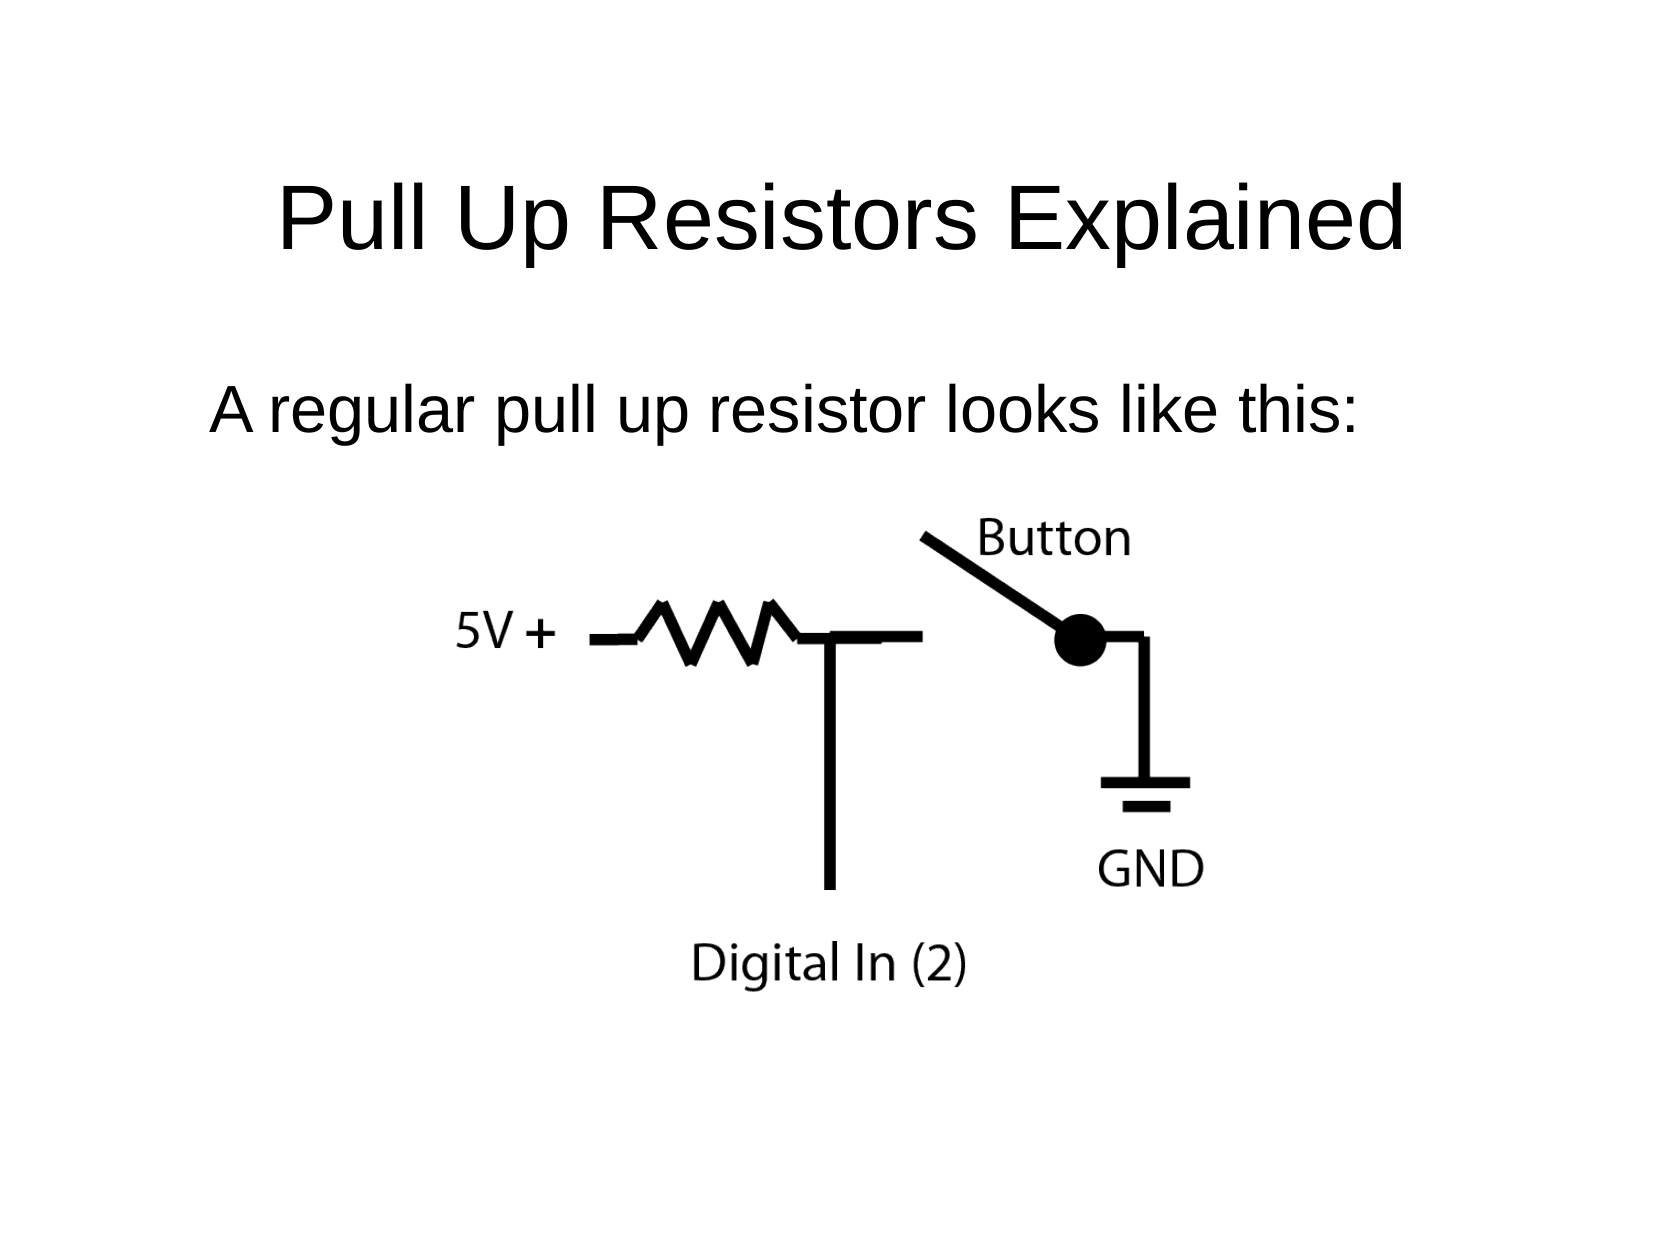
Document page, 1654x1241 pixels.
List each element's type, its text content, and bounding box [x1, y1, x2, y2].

list A regular pull up resistor looks like this: [123, 358, 1529, 1102]
title Pull Up Resistors Explained [123, 110, 1529, 317]
picture [454, 509, 1205, 994]
